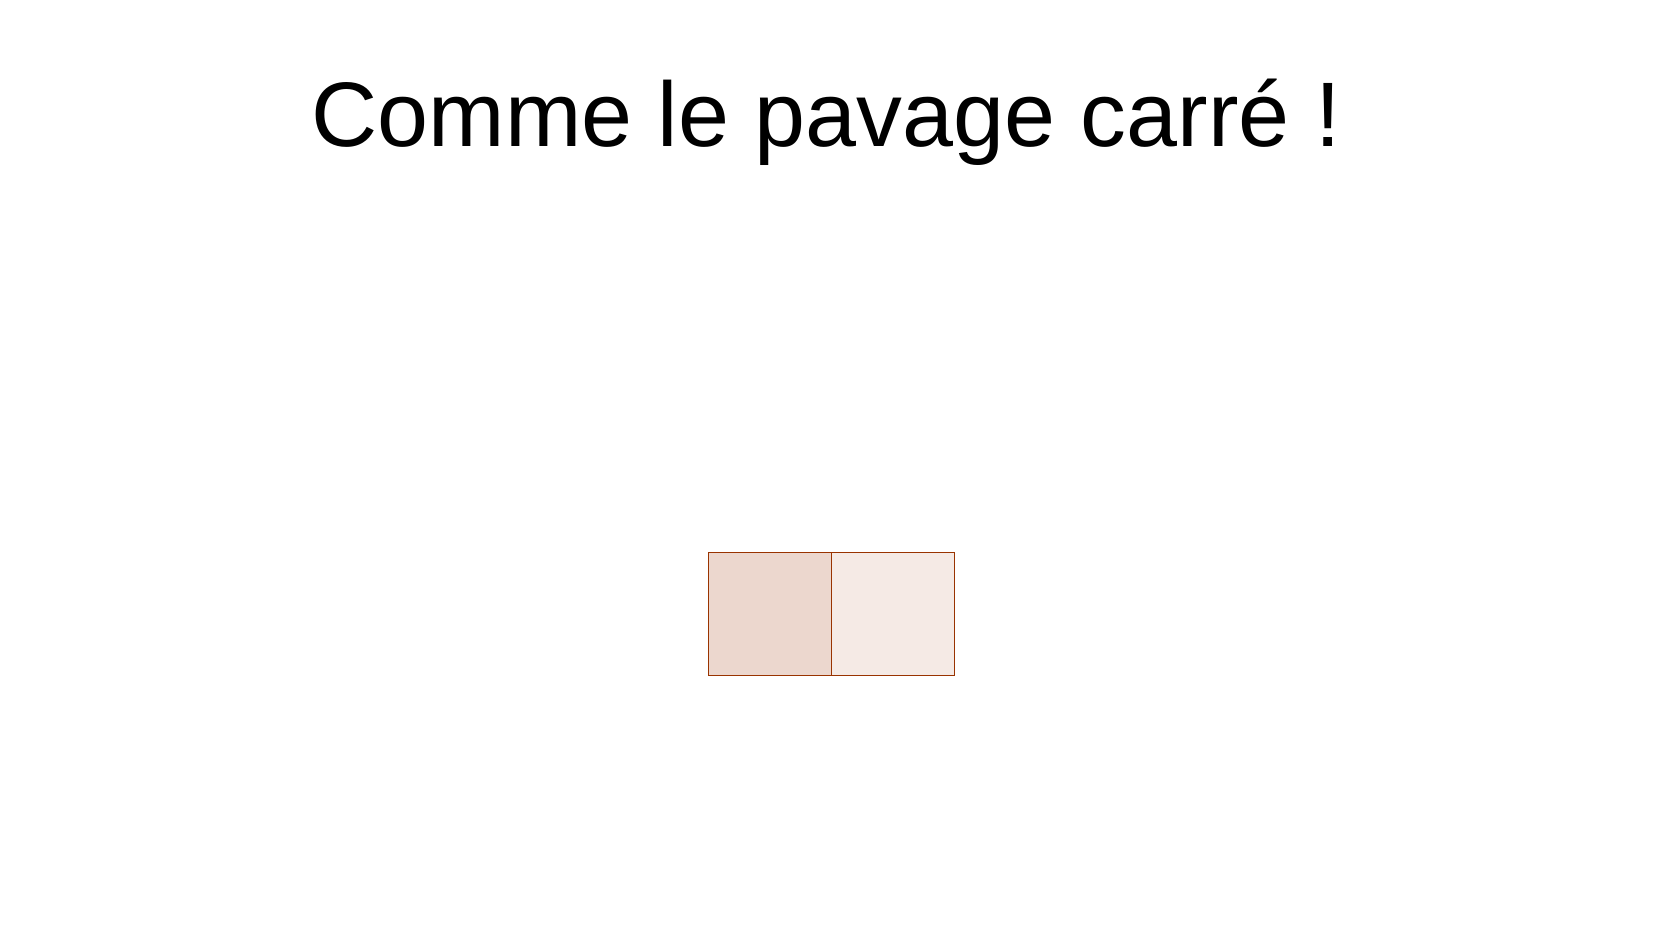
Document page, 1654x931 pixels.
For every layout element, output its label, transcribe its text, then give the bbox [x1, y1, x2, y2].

picture [620, 413, 1075, 782]
title Comme le pavage carré ! [82, 37, 1571, 193]
